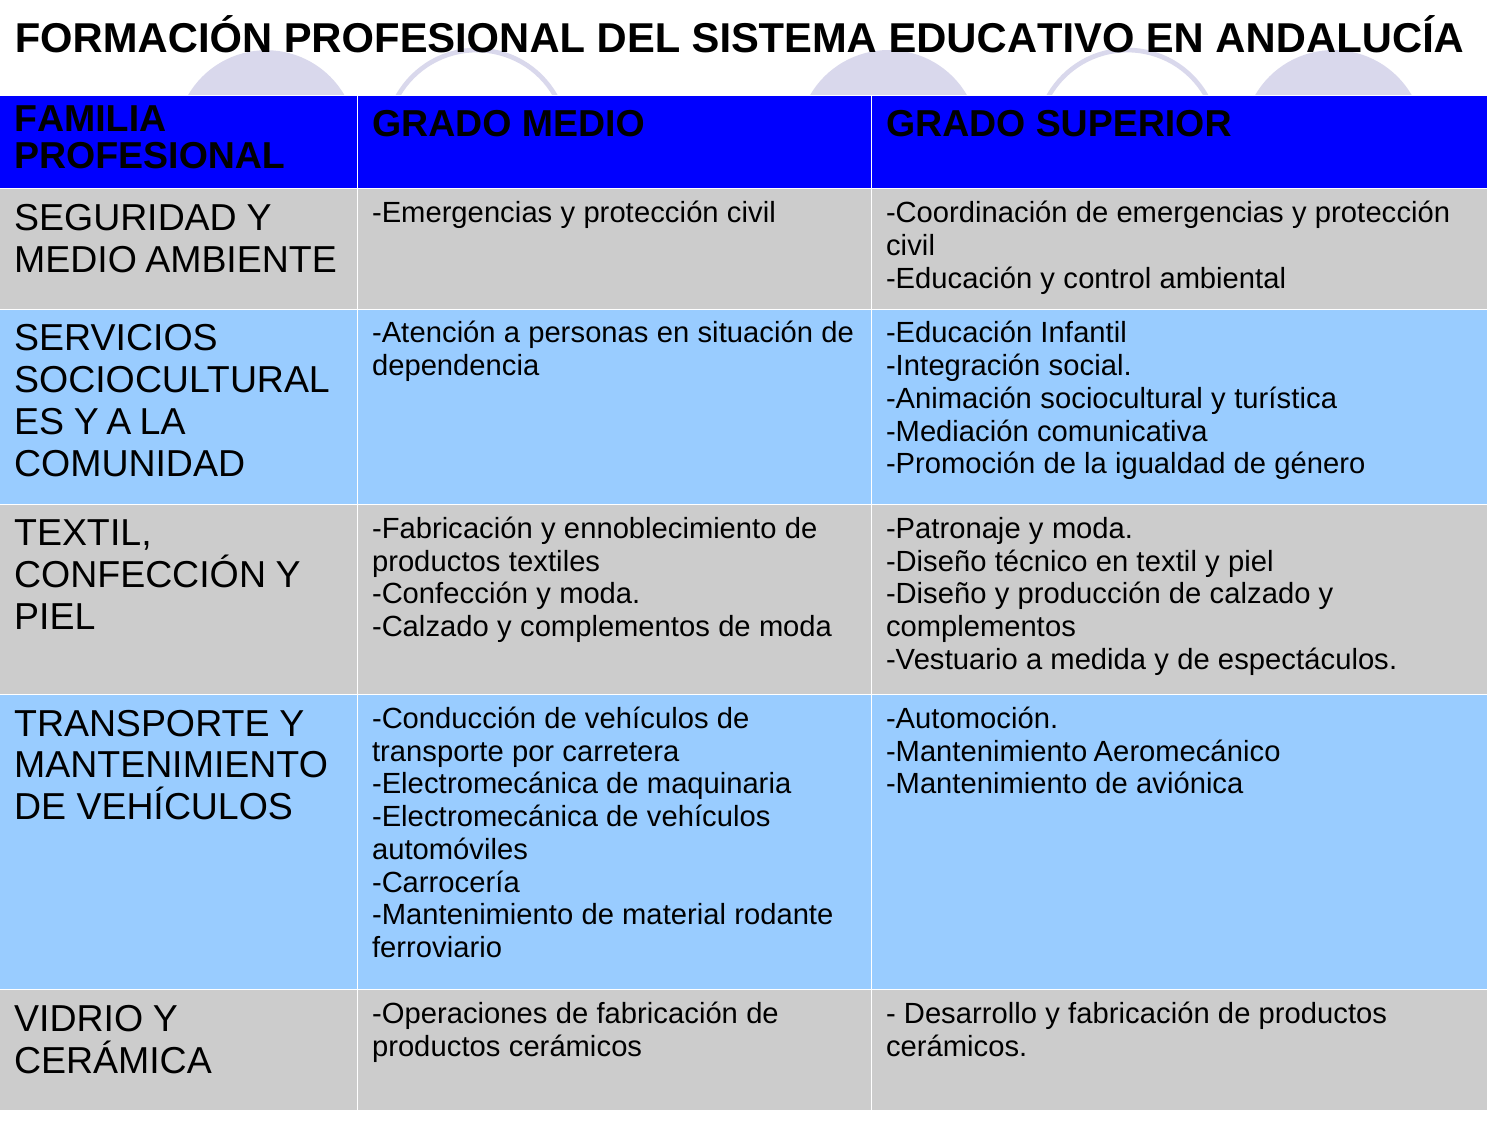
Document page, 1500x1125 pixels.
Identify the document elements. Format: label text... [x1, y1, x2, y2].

table_header GRADO MEDIO [358, 96, 871, 188]
table_cell -Atención a personas en situación de dependencia [358, 310, 871, 504]
table_cell SERVICIOS SOCIOCULTURALES Y A LA COMUNIDAD [0, 310, 357, 504]
table_cell -Operaciones de fabricación de productos cerámicos [358, 990, 871, 1110]
table_cell VIDRIO Y CERÁMICA [0, 990, 357, 1110]
table_cell -Coordinación de emergencias y protección civil -Educación y control ambiental [872, 189, 1487, 309]
table_cell -Educación Infantil -Integración social. -Animación sociocultural y turística -Mediación comunicativa -Promoción de la igualdad de género [872, 310, 1487, 504]
table_cell TRANSPORTE Y MANTENIMIENTO DE VEHÍCULOS [0, 695, 357, 989]
table_cell SEGURIDAD Y MEDIO AMBIENTE [0, 189, 357, 309]
table_cell - Desarrollo y fabricación de productos cerámicos. [872, 990, 1487, 1110]
title FORMACIÓN PROFESIONAL DEL SISTEMA EDUCATIVO EN ANDALUCÍA [0, 0, 1489, 95]
table_cell -Conducción de vehículos de transporte por carretera -Electromecánica de maquinaria -Electromecánica de vehículos automóviles -Carrocería -Mantenimiento de material rodante ferroviario [358, 695, 871, 989]
table_cell -Automoción. -Mantenimiento Aeromecánico -Mantenimiento de aviónica [872, 695, 1487, 989]
table_cell -Fabricación y ennoblecimiento de productos textiles -Confección y moda. -Calzado y complementos de moda [358, 505, 871, 694]
table_cell -Emergencias y protección civil [358, 189, 871, 309]
table_header FAMILIA PROFESIONAL [0, 96, 357, 188]
table_cell -Patronaje y moda. -Diseño técnico en textil y piel -Diseño y producción de calzado y complementos -Vestuario a medida y de espectáculos. [872, 505, 1487, 694]
table_cell TEXTIL, CONFECCIÓN Y PIEL [0, 505, 357, 694]
table_header GRADO SUPERIOR [872, 96, 1487, 188]
